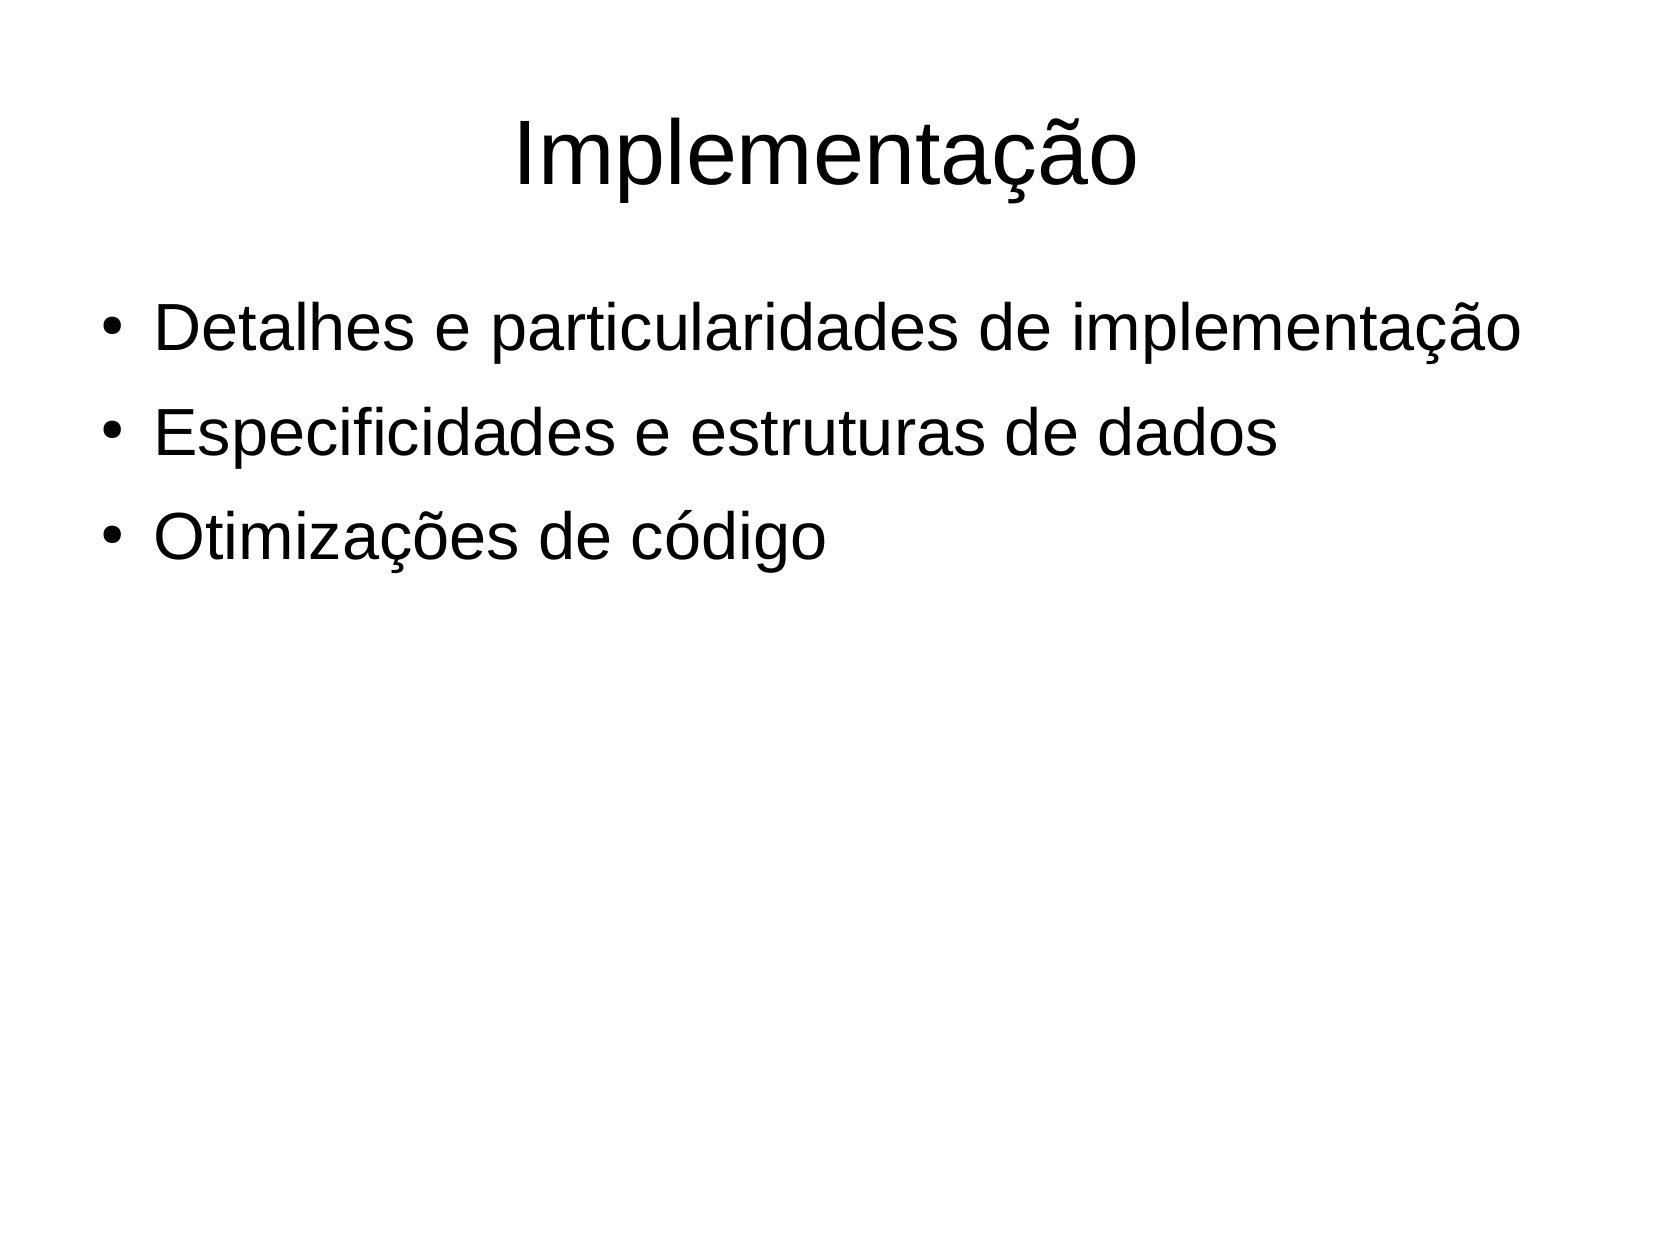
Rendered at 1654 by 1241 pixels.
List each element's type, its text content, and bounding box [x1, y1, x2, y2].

list Detalhes e particularidades de implementação Especificidades e estruturas de dados Otimizações de código [82, 290, 1571, 1010]
title Implementação [82, 49, 1571, 257]
